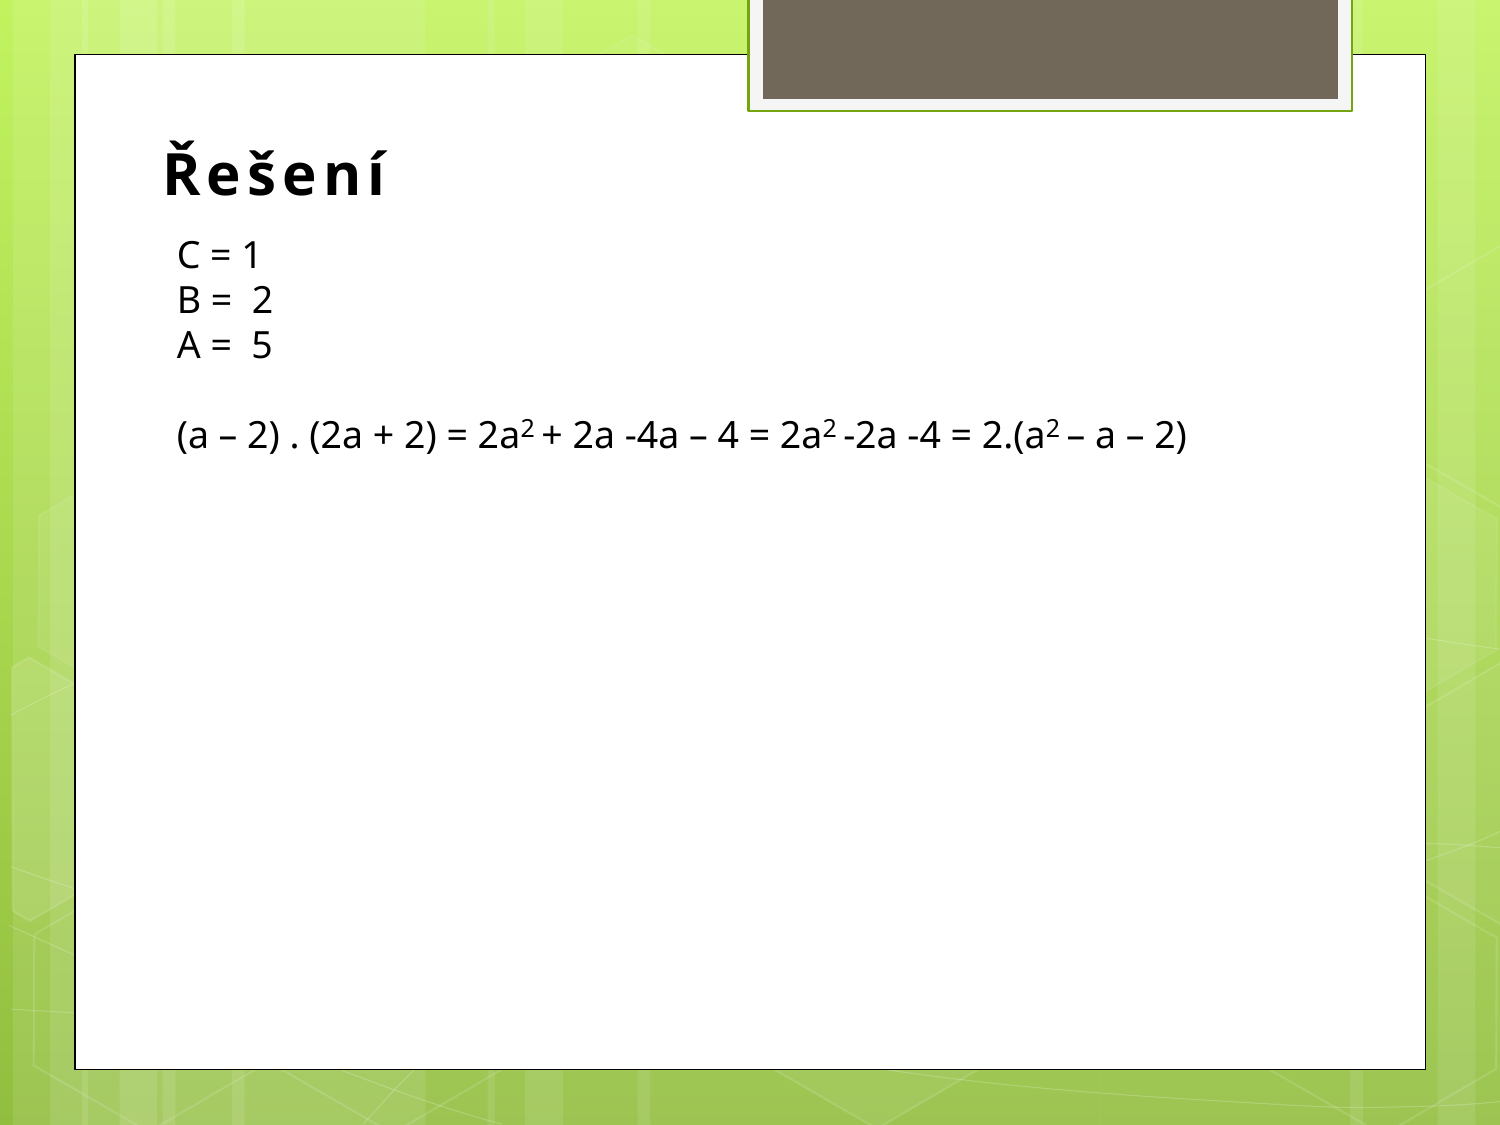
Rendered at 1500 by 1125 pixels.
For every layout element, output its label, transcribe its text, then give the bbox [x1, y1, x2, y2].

text_box C = 1 B = 2 A = 5 (a – 2) . (2a + 2) = 2a2 + 2a -4a – 4 = 2a2 -2a -4 = 2.(a2 – a – 2) [161, 223, 1344, 467]
text_box Řešení [147, 130, 401, 215]
